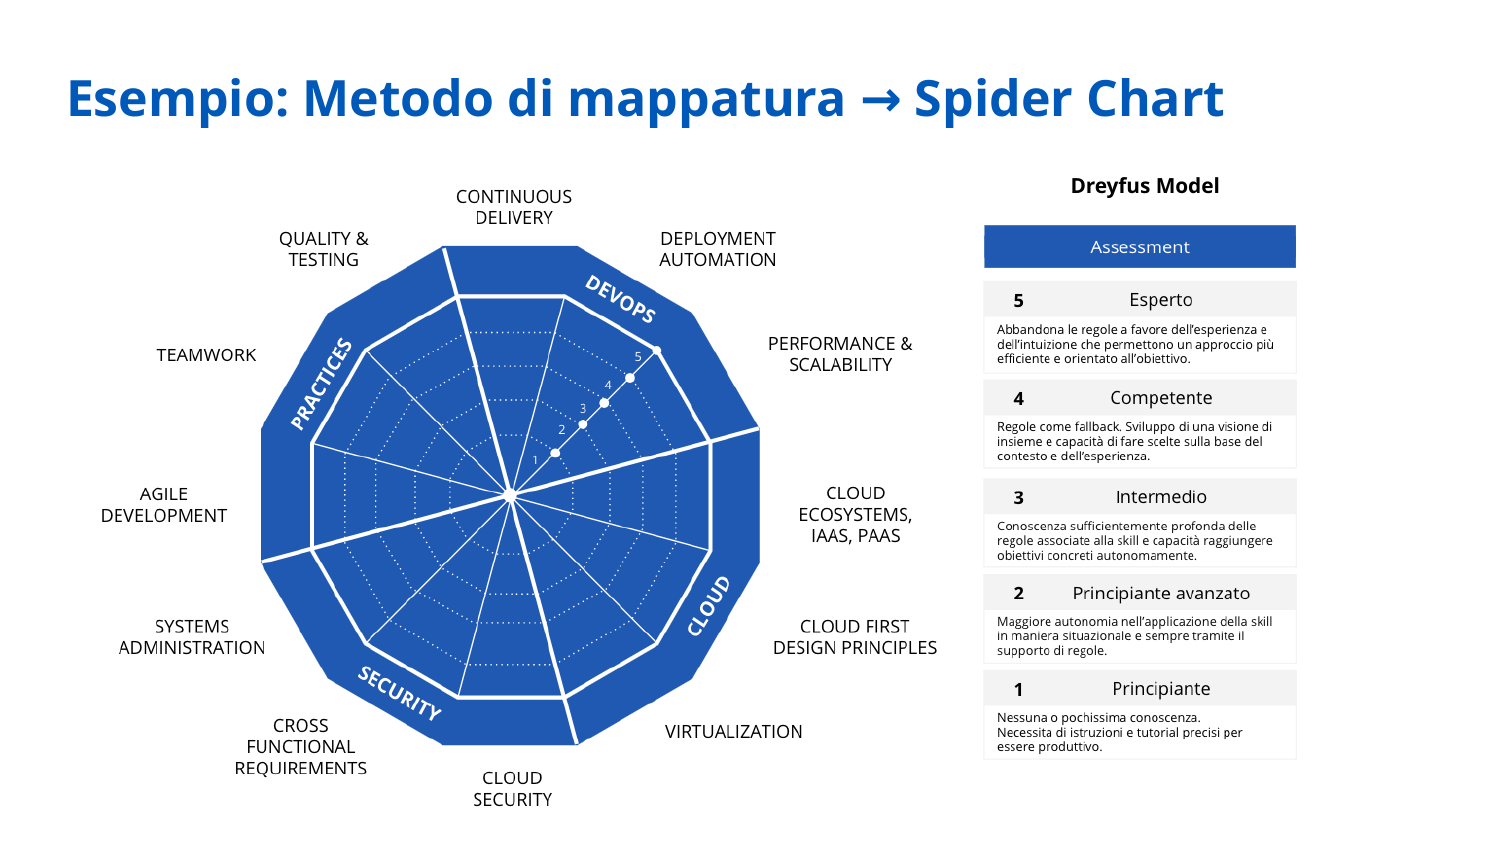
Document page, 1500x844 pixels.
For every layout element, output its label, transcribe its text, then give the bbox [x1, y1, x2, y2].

text_box Dreyfus Model [1001, 151, 1289, 219]
picture [85, 146, 1334, 844]
title Esempio: Metodo di mappatura → Spider Chart [51, 51, 1449, 146]
